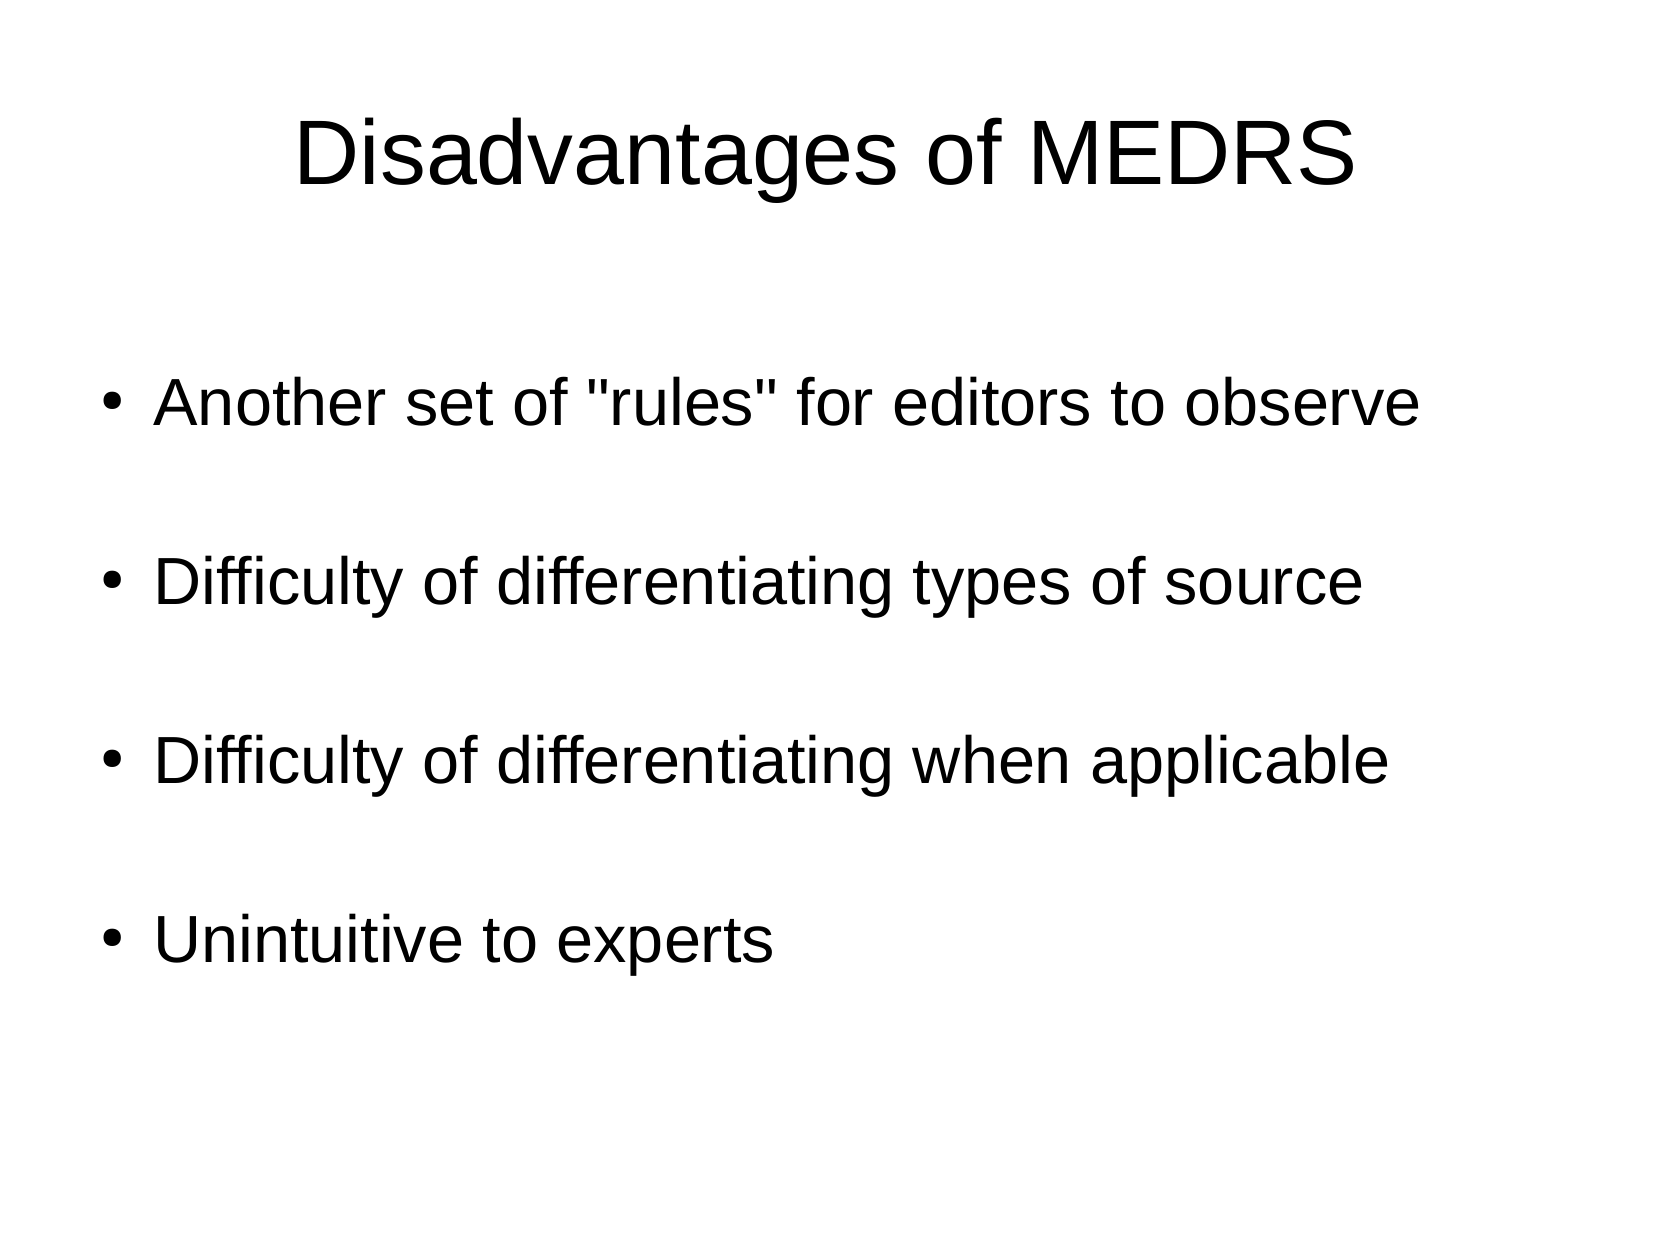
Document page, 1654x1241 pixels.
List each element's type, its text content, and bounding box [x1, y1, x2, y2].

title Disadvantages of MEDRS [82, 49, 1571, 257]
list Another set of "rules" for editors to observe Difficulty of differentiating types of source Difficulty of differentiating when applicable Unintuitive to experts [82, 290, 1571, 1109]
